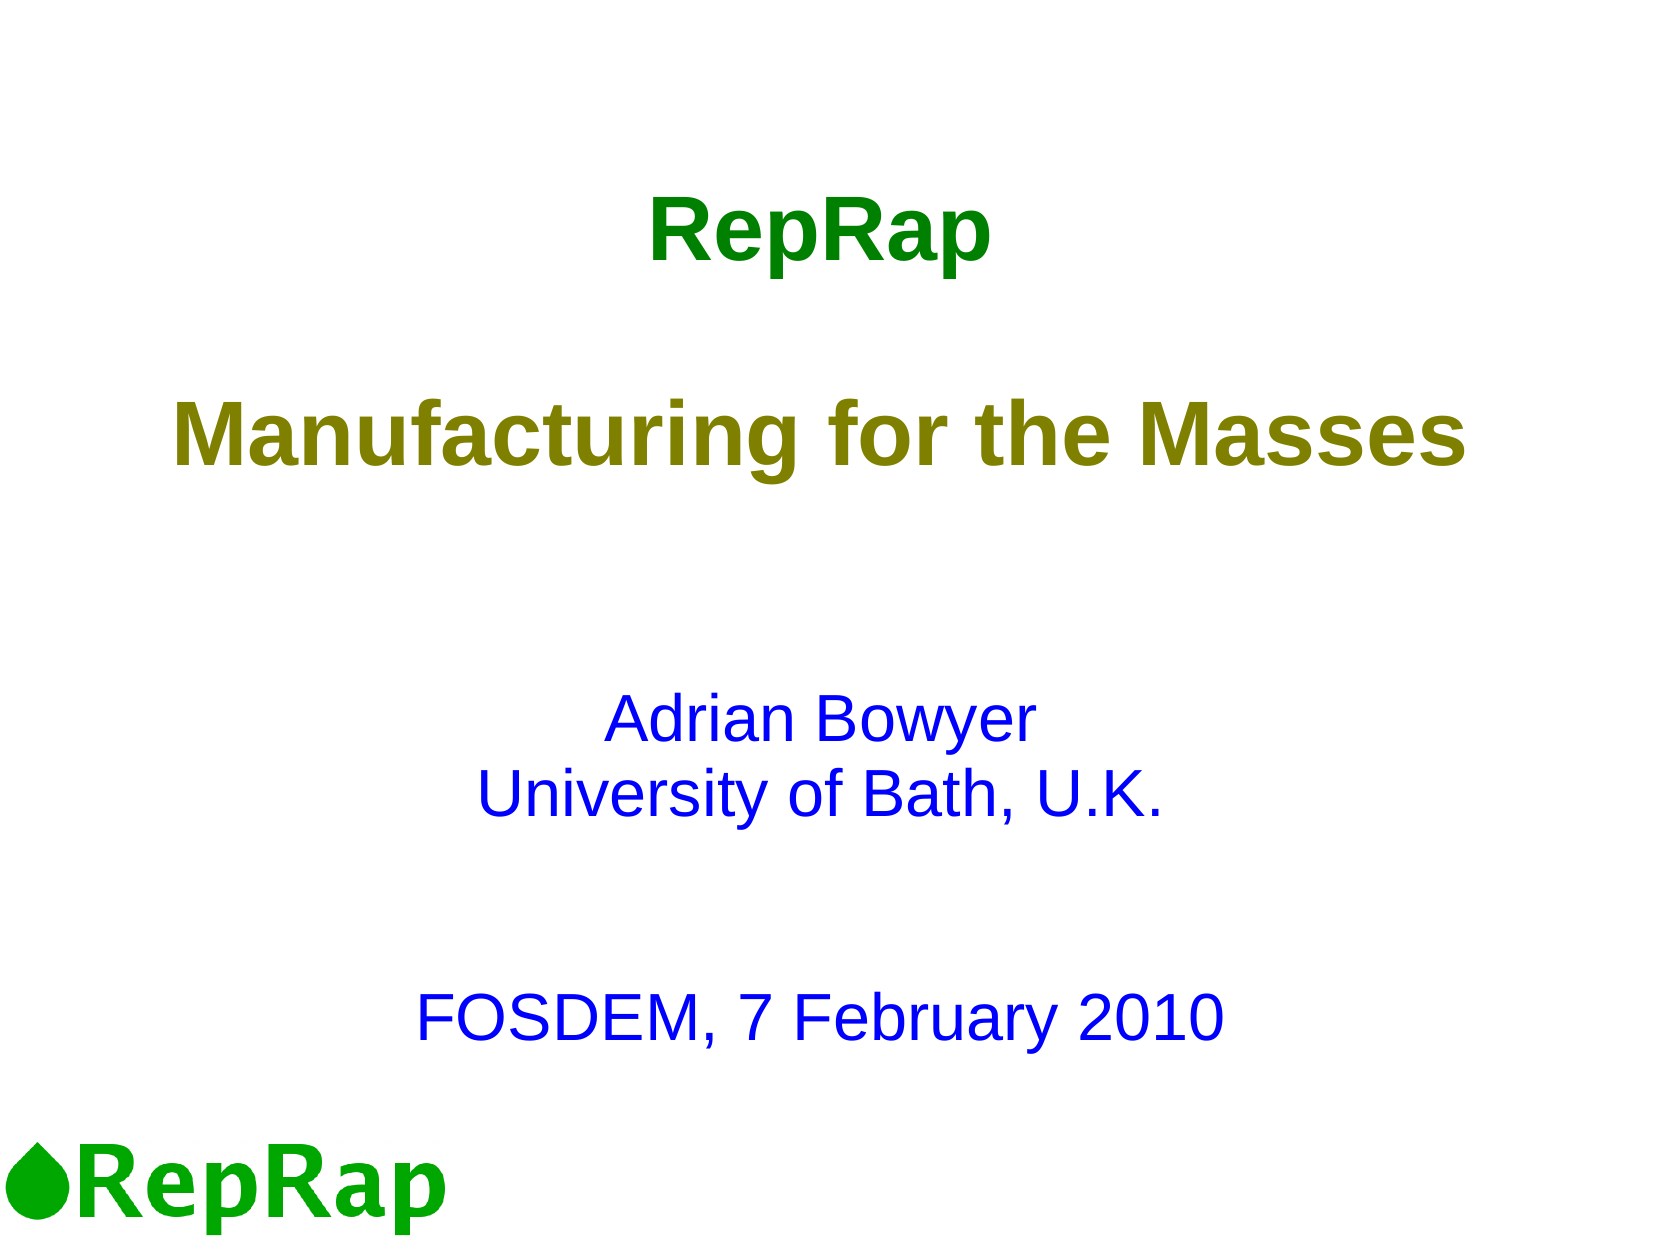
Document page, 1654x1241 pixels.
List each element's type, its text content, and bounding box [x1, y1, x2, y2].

title RepRap Manufacturing for the Masses [76, 153, 1565, 466]
subtitle Adrian Bowyer University of Bath, U.K. FOSDEM, 7 February 2010 [76, 466, 1565, 1241]
picture [0, 1138, 451, 1241]
